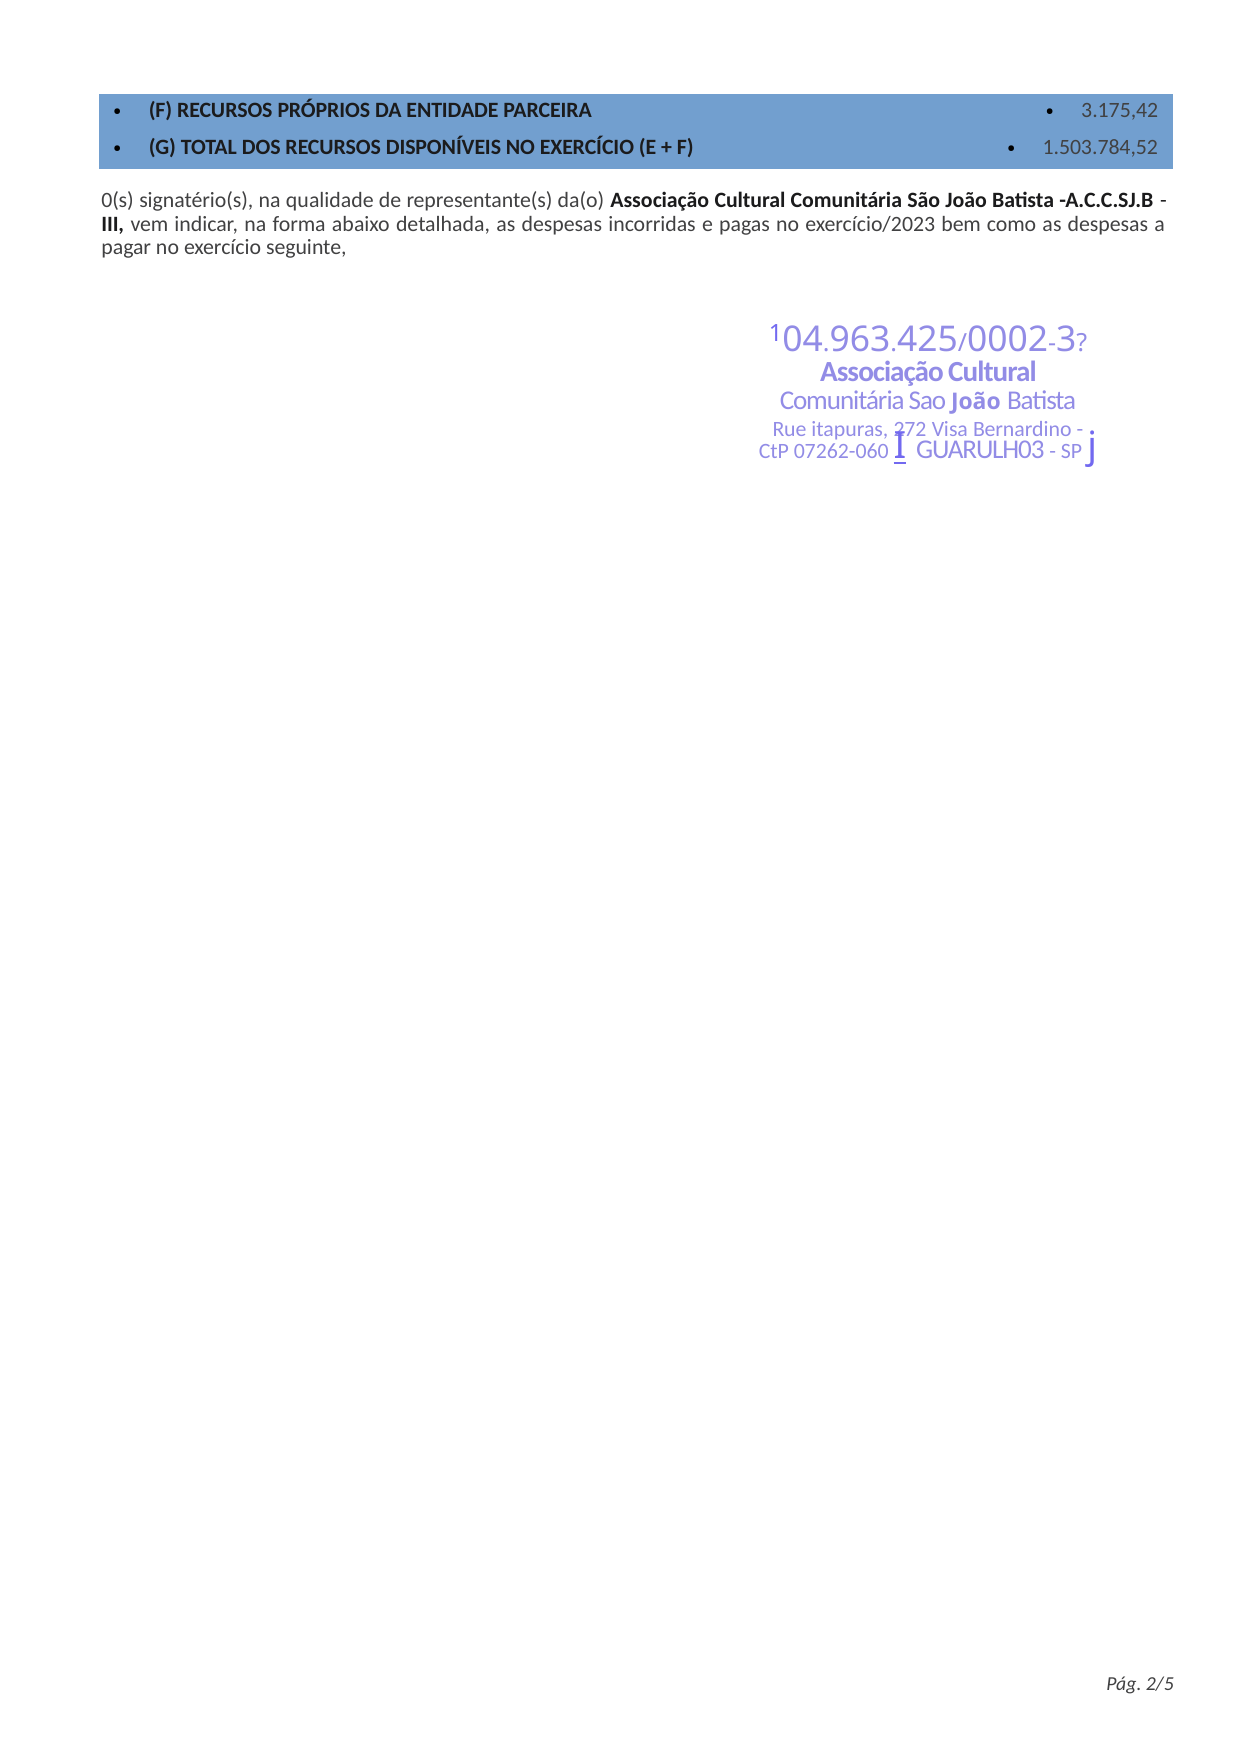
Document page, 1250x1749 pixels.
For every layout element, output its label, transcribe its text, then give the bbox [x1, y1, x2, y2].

text_box Pág. 2/5 [1107, 1671, 1178, 1695]
text_box 104.963.425/0002-3? Associação Cultural Comunitária Sao João Batista Rue itapuras, 272 Visa Bernardino - CtP 07262-060 I GUARULH03 - SP j [755, 316, 1101, 556]
table_header (F) RECURSOS PRÓPRIOS DA ENTIDADE PARCEIRA [99, 94, 957, 131]
table_cell 1.503.784,52 [957, 131, 1173, 169]
text_box 0(s) signatério(s), na qualidade de representante(s) da(o) Associação Cultural Comunitária São João Batista -A.C.C.SJ.B - III, vem indicar, na forma abaixo detalhada, as despesas incorridas e pagas no exercício/2023 bem como as despesas a pagar no exercício seguinte, [102, 188, 1169, 263]
table_header 3.175,42 [957, 94, 1173, 131]
table_cell (G) TOTAL DOS RECURSOS DISPONÍVEIS NO EXERCÍCIO (E + F) [99, 131, 957, 169]
